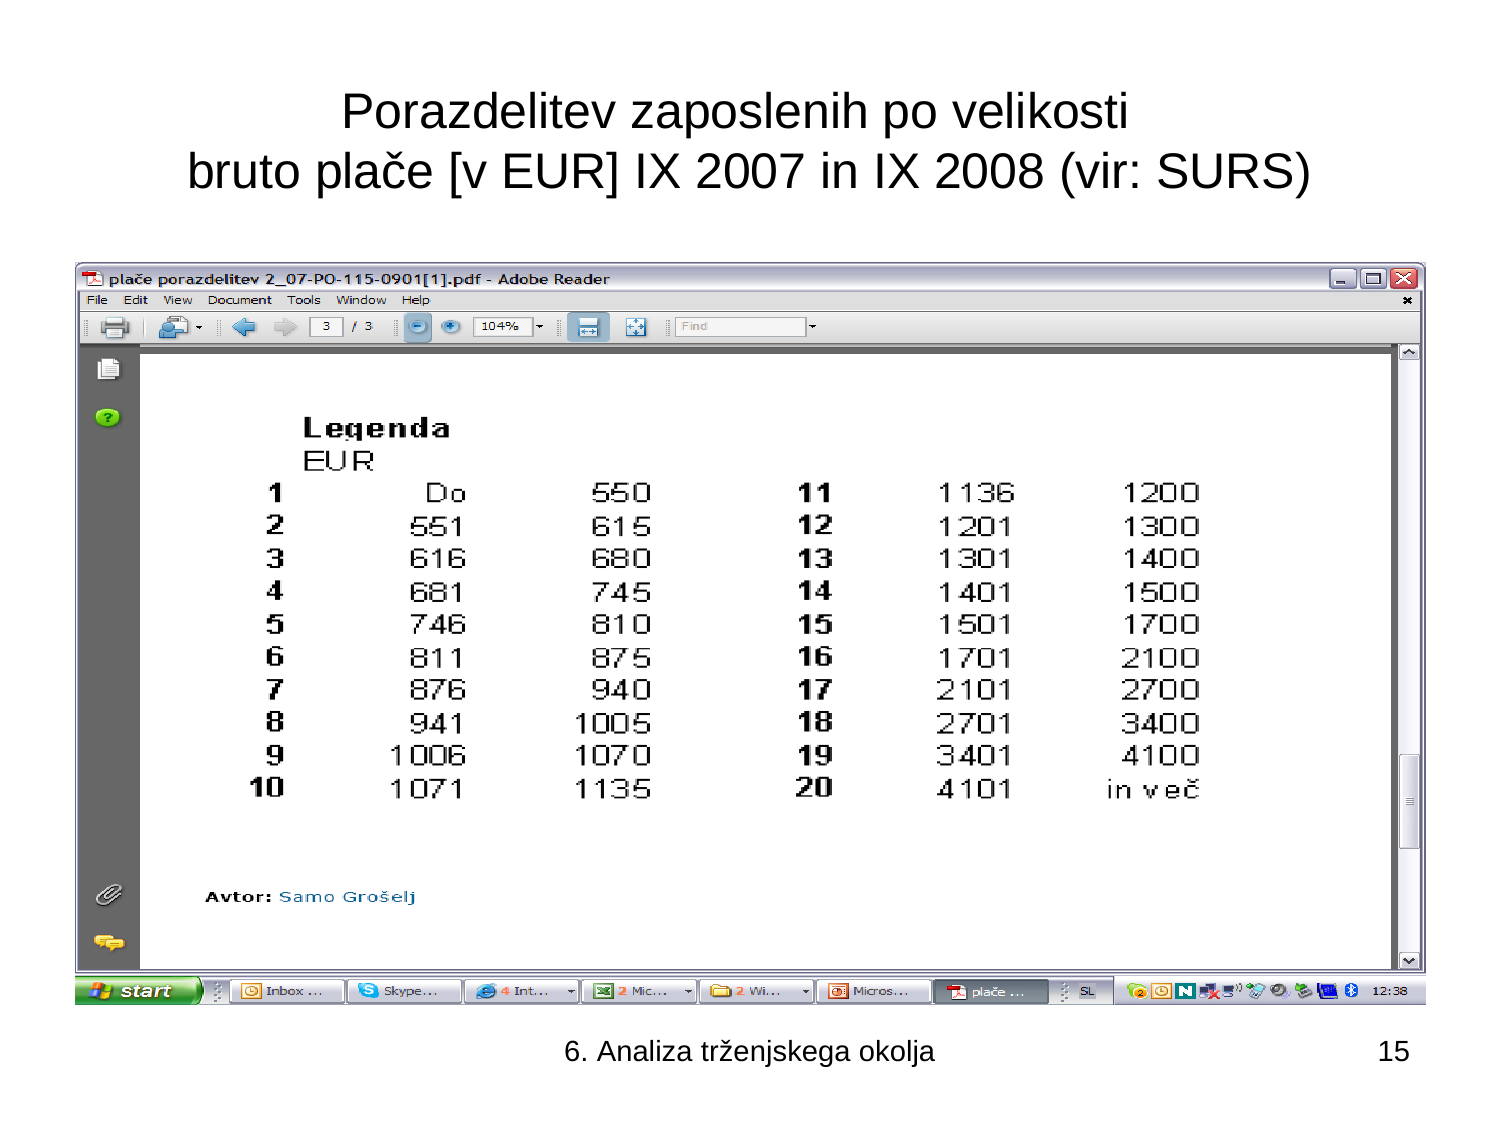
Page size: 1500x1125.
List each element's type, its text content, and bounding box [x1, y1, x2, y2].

text_box 6. Analiza trženjskega okolja [512, 1024, 988, 1103]
text_box <number> [1074, 1024, 1426, 1103]
text_box [75, 262, 1426, 1006]
title Porazdelitev zaposlenih po velikosti bruto plače [v EUR] IX 2007 in IX 2008 (vir: SURS) [75, 45, 1426, 233]
